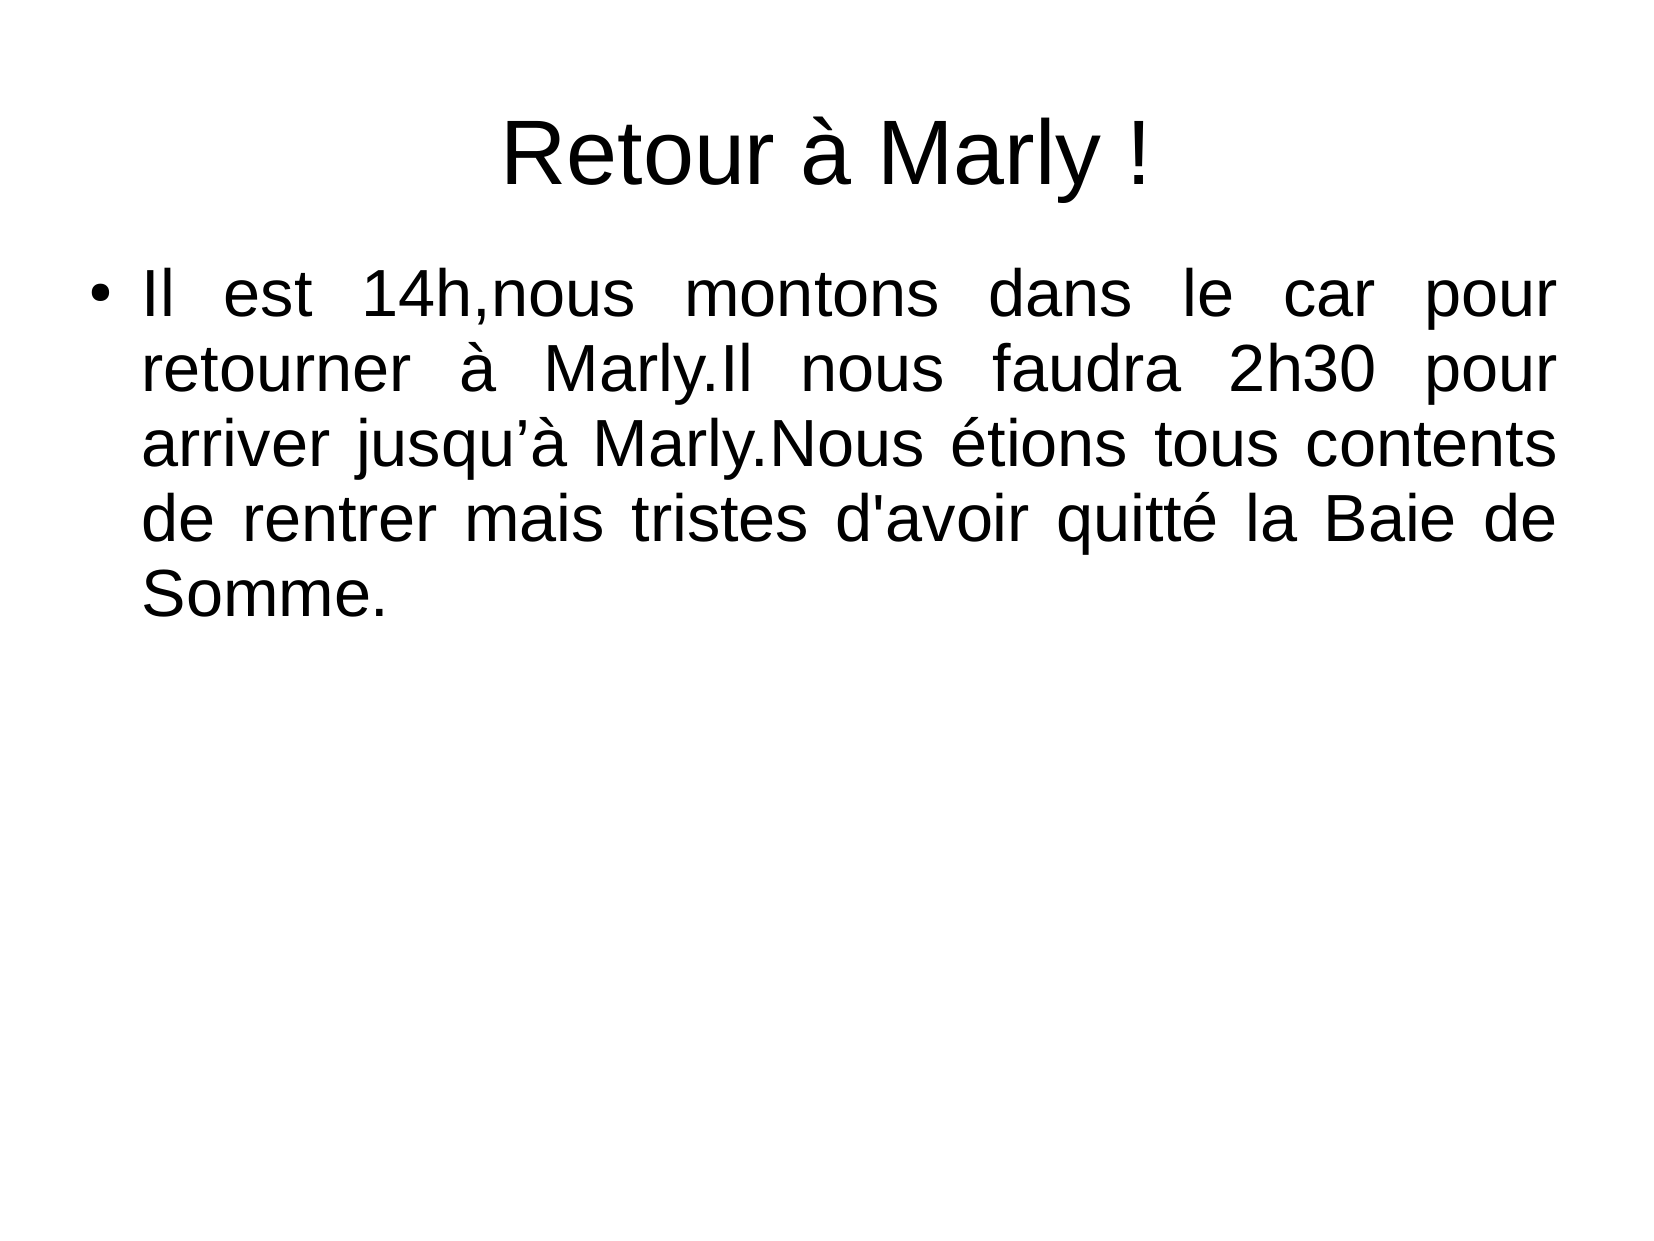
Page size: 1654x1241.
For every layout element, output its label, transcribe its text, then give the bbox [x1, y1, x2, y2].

title Retour à Marly ! [82, 49, 1571, 257]
list Il est 14h,nous montons dans le car pour retourner à Marly.Il nous faudra 2h30 pour arriver jusqu’à Marly.Nous étions tous contents de rentrer mais tristes d'avoir quitté la Baie de Somme. [70, 256, 1559, 976]
